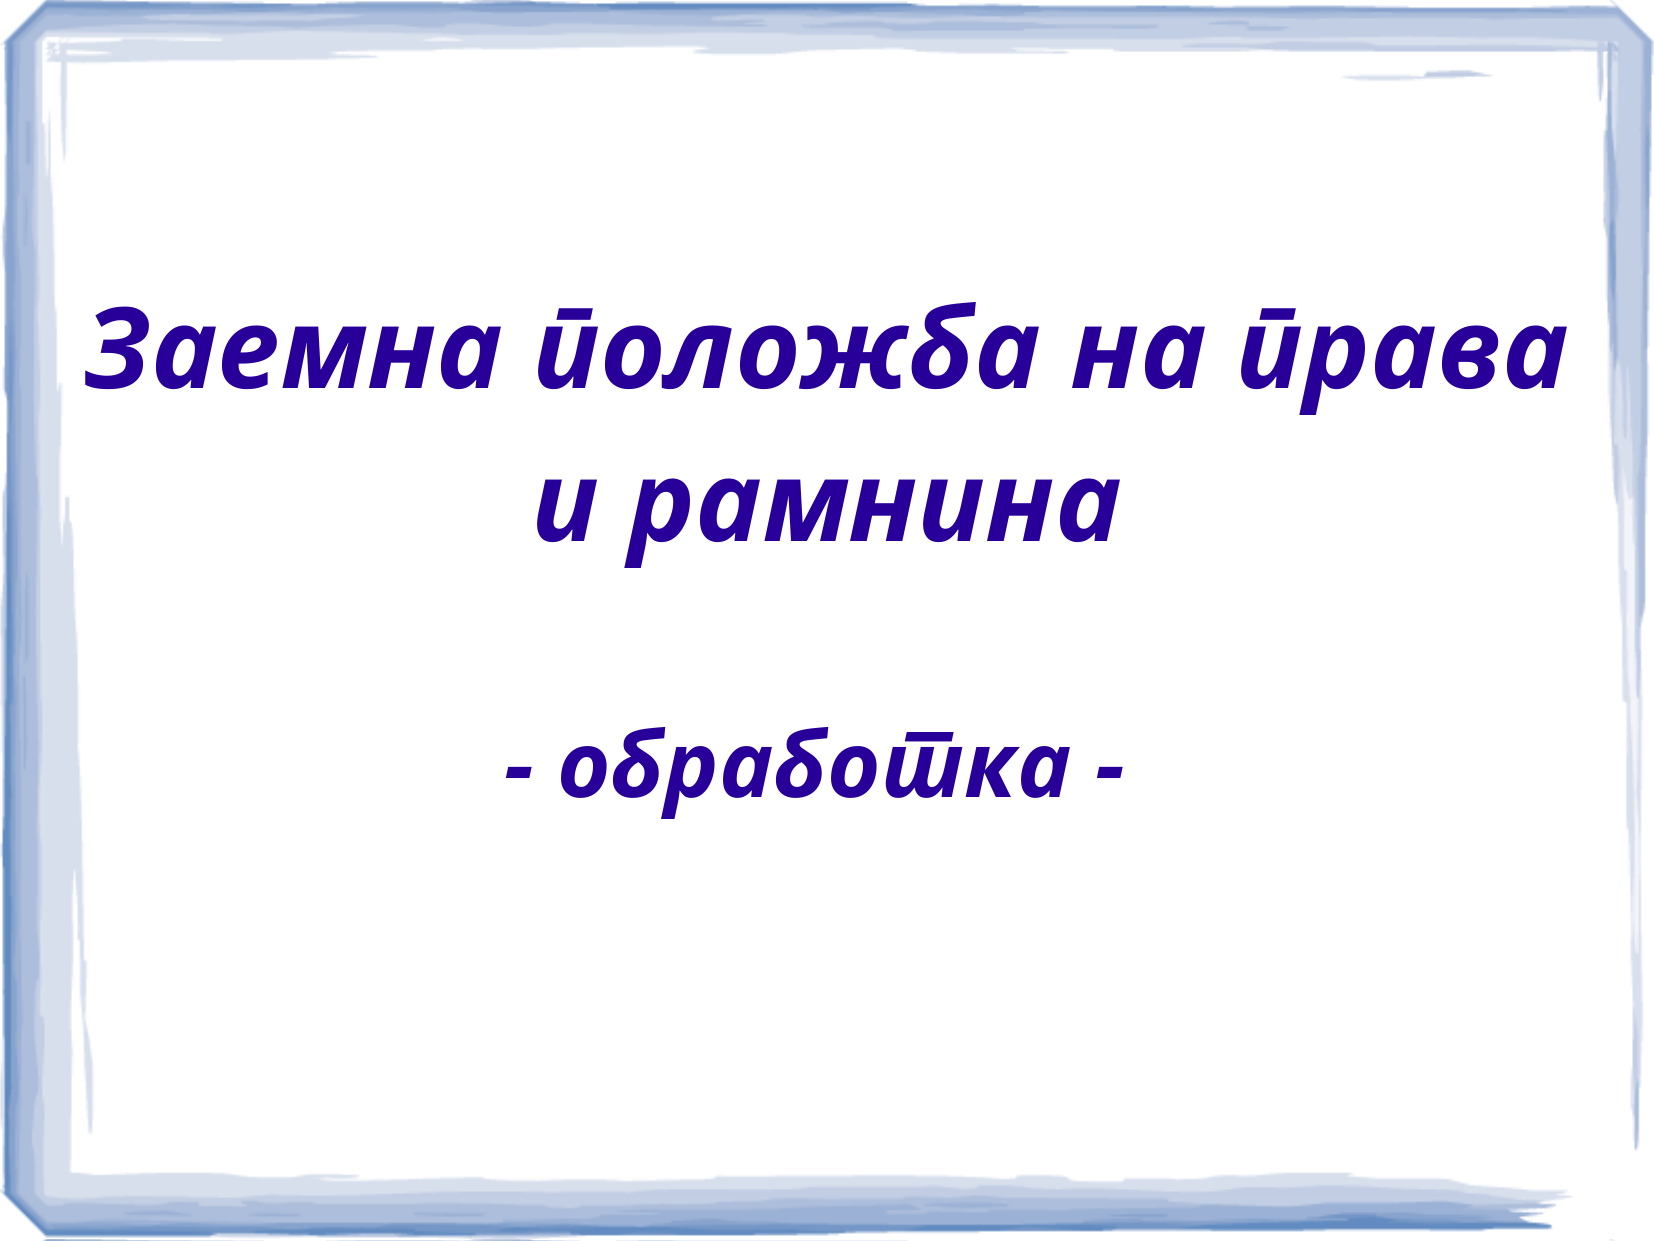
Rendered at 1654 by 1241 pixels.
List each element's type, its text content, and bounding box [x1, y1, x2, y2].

picture [0, 0, 1654, 1241]
subtitle Заемна положба на права и рамнина - обработка - [82, 49, 1571, 1045]
